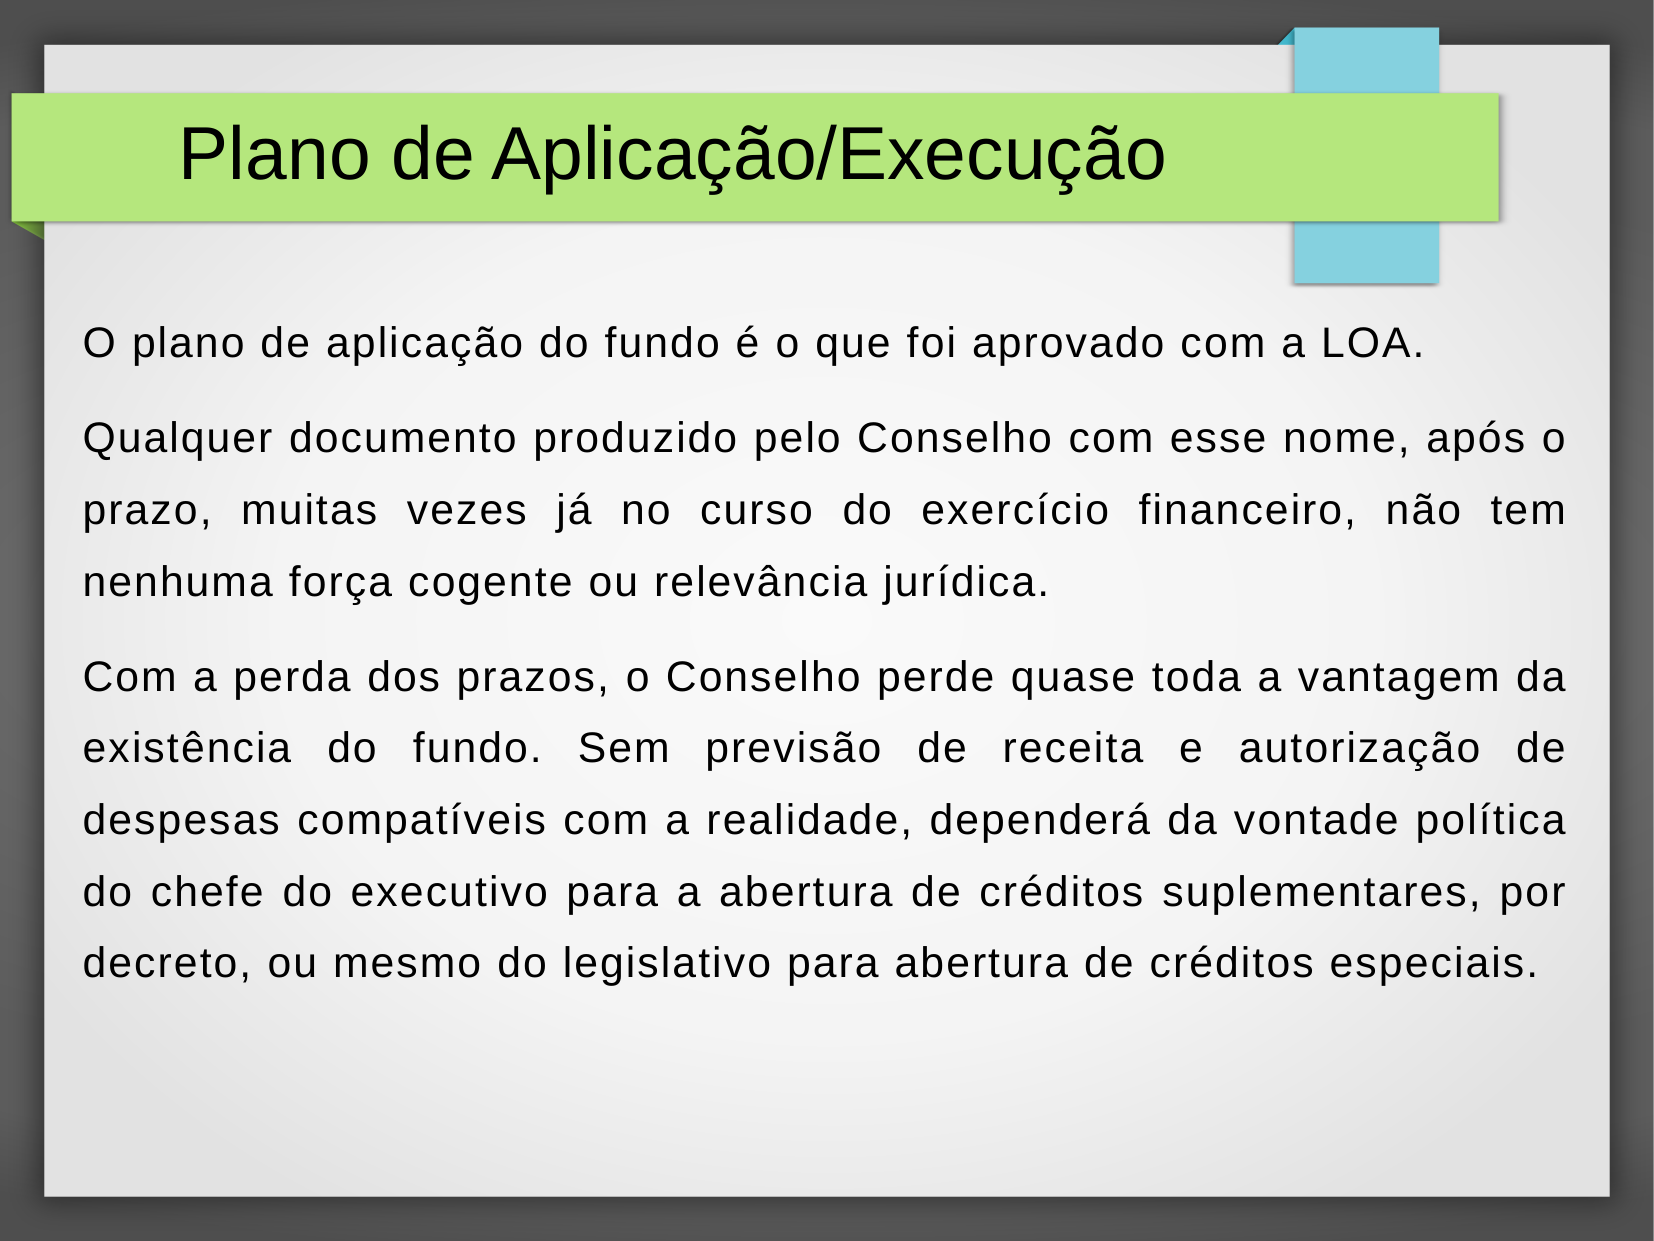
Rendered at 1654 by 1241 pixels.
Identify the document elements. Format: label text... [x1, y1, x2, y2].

picture [0, 0, 1654, 1241]
list O plano de aplicação do fundo é o que foi aprovado com a LOA. Qualquer documento produzido pelo Conselho com esse nome, após o prazo, muitas vezes já no curso do exercício financeiro, não tem nenhuma força cogente ou relevância jurídica. Com a perda dos prazos, o Conselho perde quase toda a vantagem da existência do fundo. Sem previsão de receita e autorização de despesas compatíveis com a realidade, dependerá da vontade política do chefe do executivo para a abertura de créditos suplementares, por decreto, ou mesmo do legislativo para abertura de créditos especiais. [82, 295, 1571, 1015]
title Plano de Aplicação/Execução [82, 94, 1264, 213]
